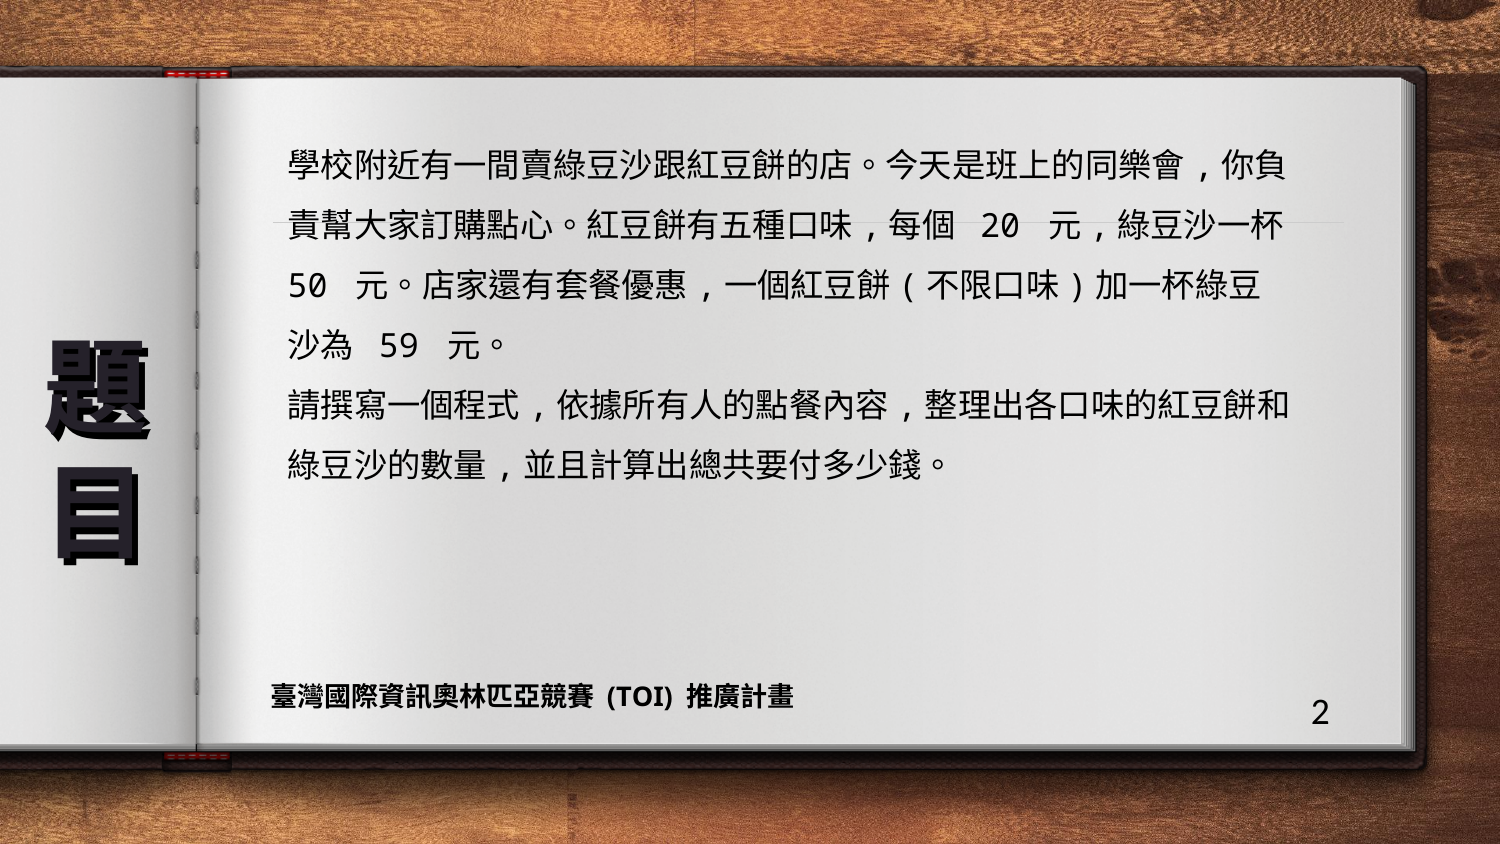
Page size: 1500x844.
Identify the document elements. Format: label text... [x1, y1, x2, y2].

title 題 目 [28, 306, 210, 552]
text_box 學校附近有一間賣綠豆沙跟紅豆餅的店。今天是班上的同樂會,你負責幫大家訂購點心。紅豆餅有五種口味,每個 20 元,綠豆沙一杯 50 元。店家還有套餐優惠,一個紅豆餅(不限口味)加一杯綠豆沙為 59 元。 請撰寫一個程式,依據所有人的點餐內容,整理出各口味的紅豆餅和綠豆沙的數量,並且計算出總共要付多少錢。 [273, 117, 1307, 491]
text_box 2 [1295, 672, 1386, 737]
